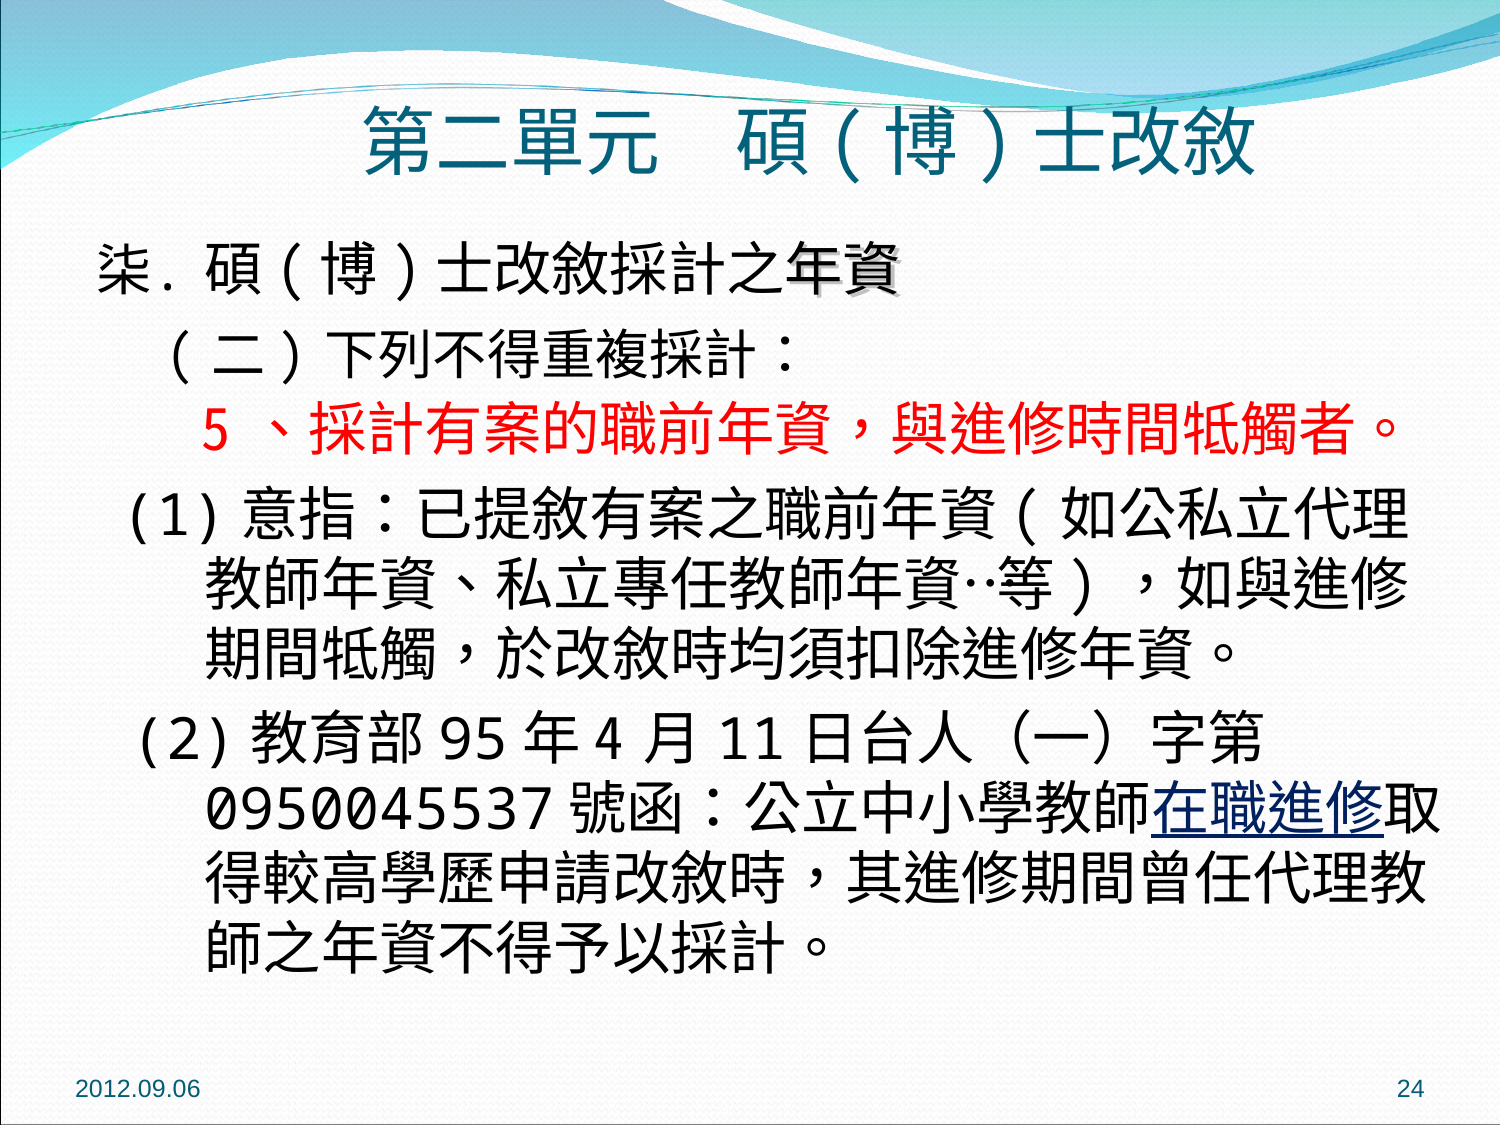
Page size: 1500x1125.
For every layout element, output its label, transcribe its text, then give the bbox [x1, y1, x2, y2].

text_box 2012.09.06 [74, 1042, 426, 1103]
picture [0, 0, 1500, 1125]
list 碩(博)士改敘採計之年資 (二)下列不得重複採計： 5、採計有案的職前年資，與進修時間牴觸者。 (1)意指：已提敘有案之職前年資(如公私立代理教師年資、私立專任教師年資…等)，如與進修期間牴觸，於改敘時均須扣除進修年資。 (2)教育部95年4月11日台人（一）字第0950045537號函：公立中小學教師在職進修取得較高學歷申請改敘時，其進修期間曾任代理教師之年資不得予以採計。 [81, 224, 1463, 1067]
text_box <number> [1299, 1042, 1426, 1103]
text_box 第二單元 碩(博)士改敘 [171, 34, 1447, 185]
